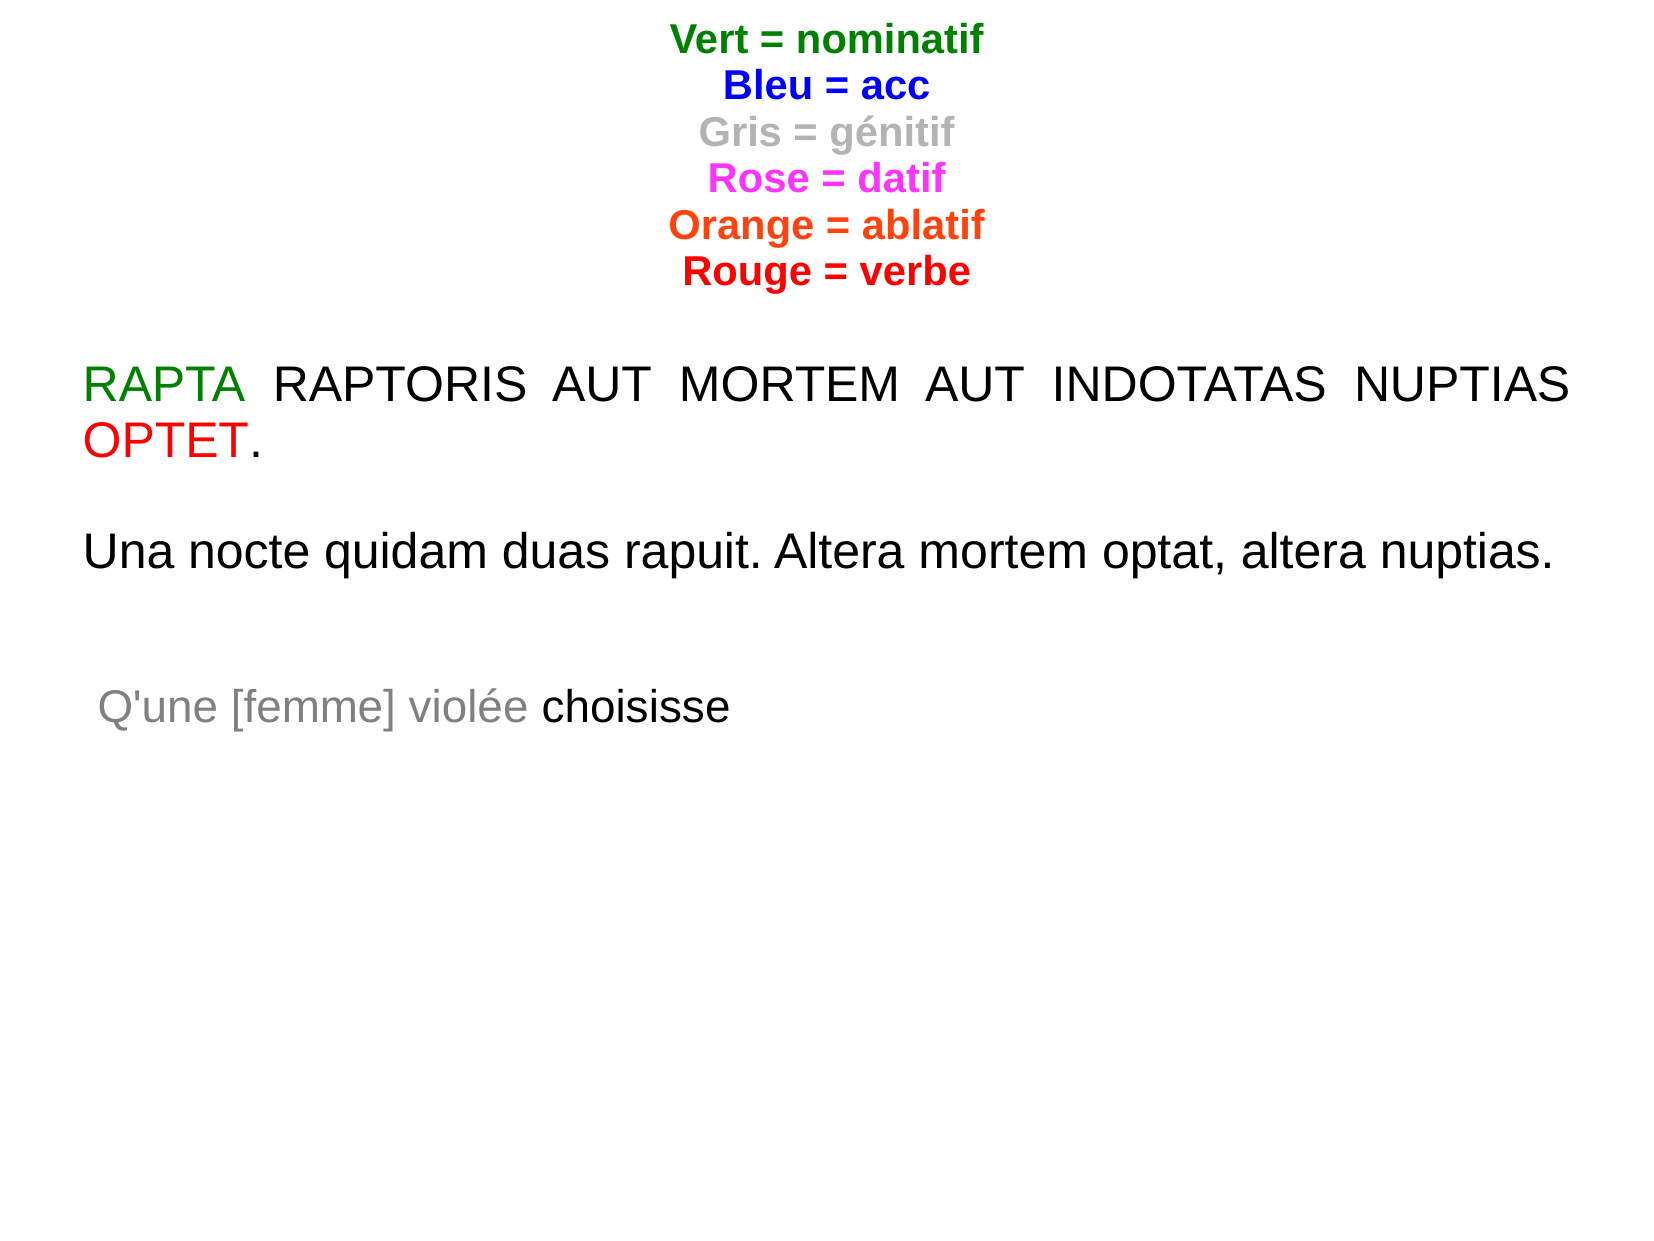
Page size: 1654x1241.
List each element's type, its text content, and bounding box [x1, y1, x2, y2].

text_box Q'une [femme] violée choisisse [82, 673, 1560, 740]
subtitle RAPTA RAPTORIS AUT MORTEM AUT INDOTATAS NUPTIAS OPTET. Una nocte quidam duas rapuit. Altera mortem optat, altera nuptias. [82, 337, 1571, 674]
title Vert = nominatif Bleu = acc Gris = génitif Rose = datif Orange = ablatif Rouge = verbe [198, 0, 1455, 319]
